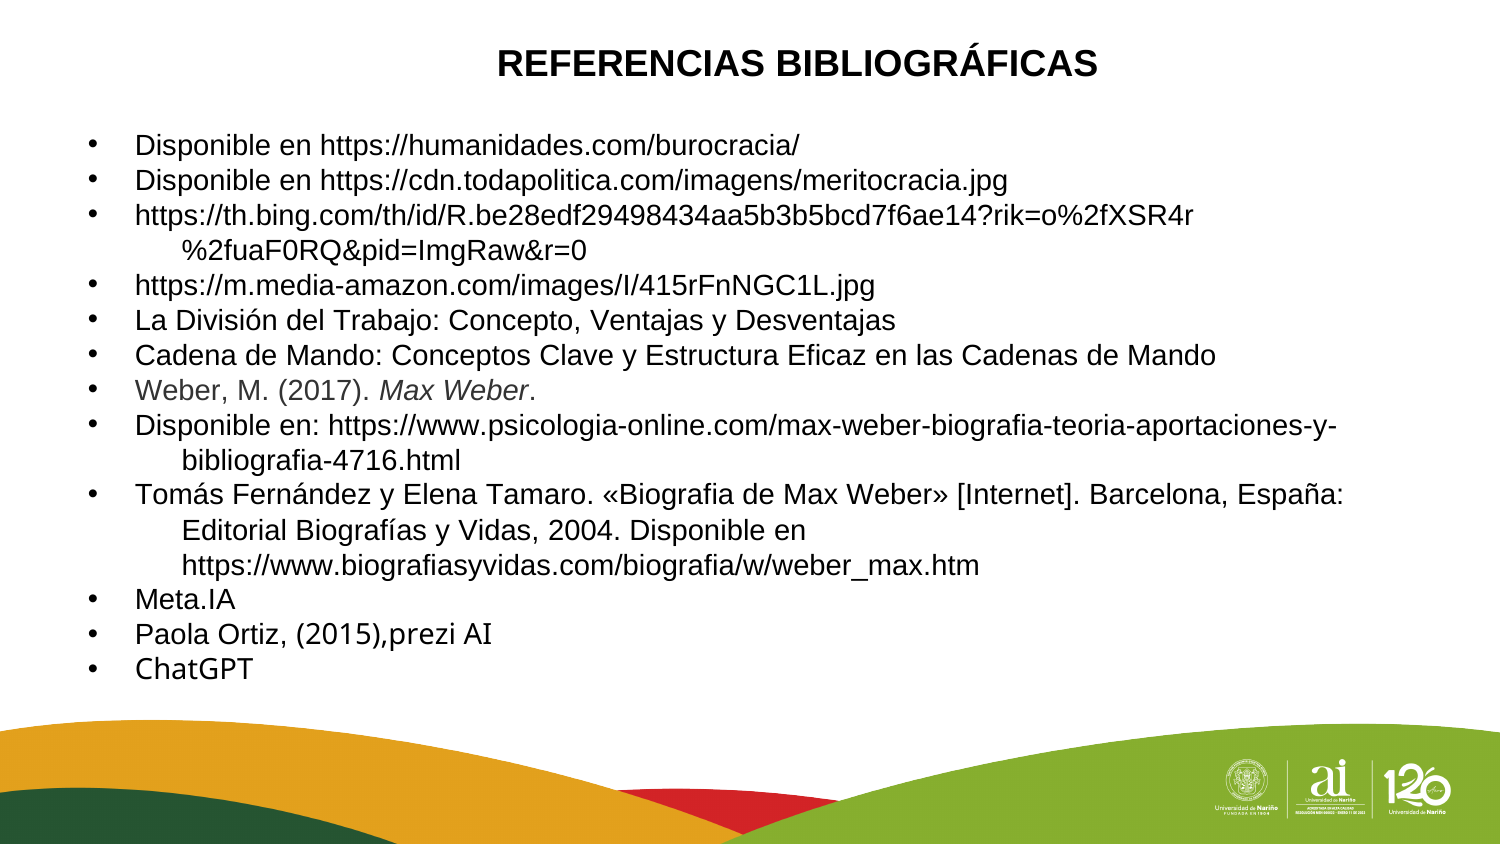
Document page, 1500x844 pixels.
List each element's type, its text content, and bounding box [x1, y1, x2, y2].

text_box REFERENCIAS BIBLIOGRÁFICAS [481, 31, 1121, 93]
picture [0, 8, 1500, 844]
text_box Disponible en https://humanidades.com/burocracia/ Disponible en https://cdn.todapolitica.com/imagens/meritocracia.jpg https://th.bing.com/th/id/R.be28edf29498434aa5b3b5bcd7f6ae14?rik=o%2fXSR4r%2fuaF0RQ&pid=ImgRaw&r=0 https://m.media-amazon.com/images/I/415rFnNGC1L.jpg La División del Trabajo: Concepto, Ventajas y Desventajas Cadena de Mando: Conceptos Clave y Estructura Eficaz en las Cadenas de Mando Weber, M. (2017). Max Weber. Disponible en: https://www.psicologia-online.com/max-weber-biografia-teoria-aportaciones-y-bibliografia-4716.html Tomás Fernández y Elena Tamaro. «Biografia de Max Weber» [Internet]. Barcelona, España: Editorial Biografías y Vidas, 2004. Disponible en https://www.biografiasyvidas.com/biografia/w/weber_max.htm Meta.IA Paola Ortiz, (2015),prezi AI ChatGPT [72, 118, 1442, 735]
